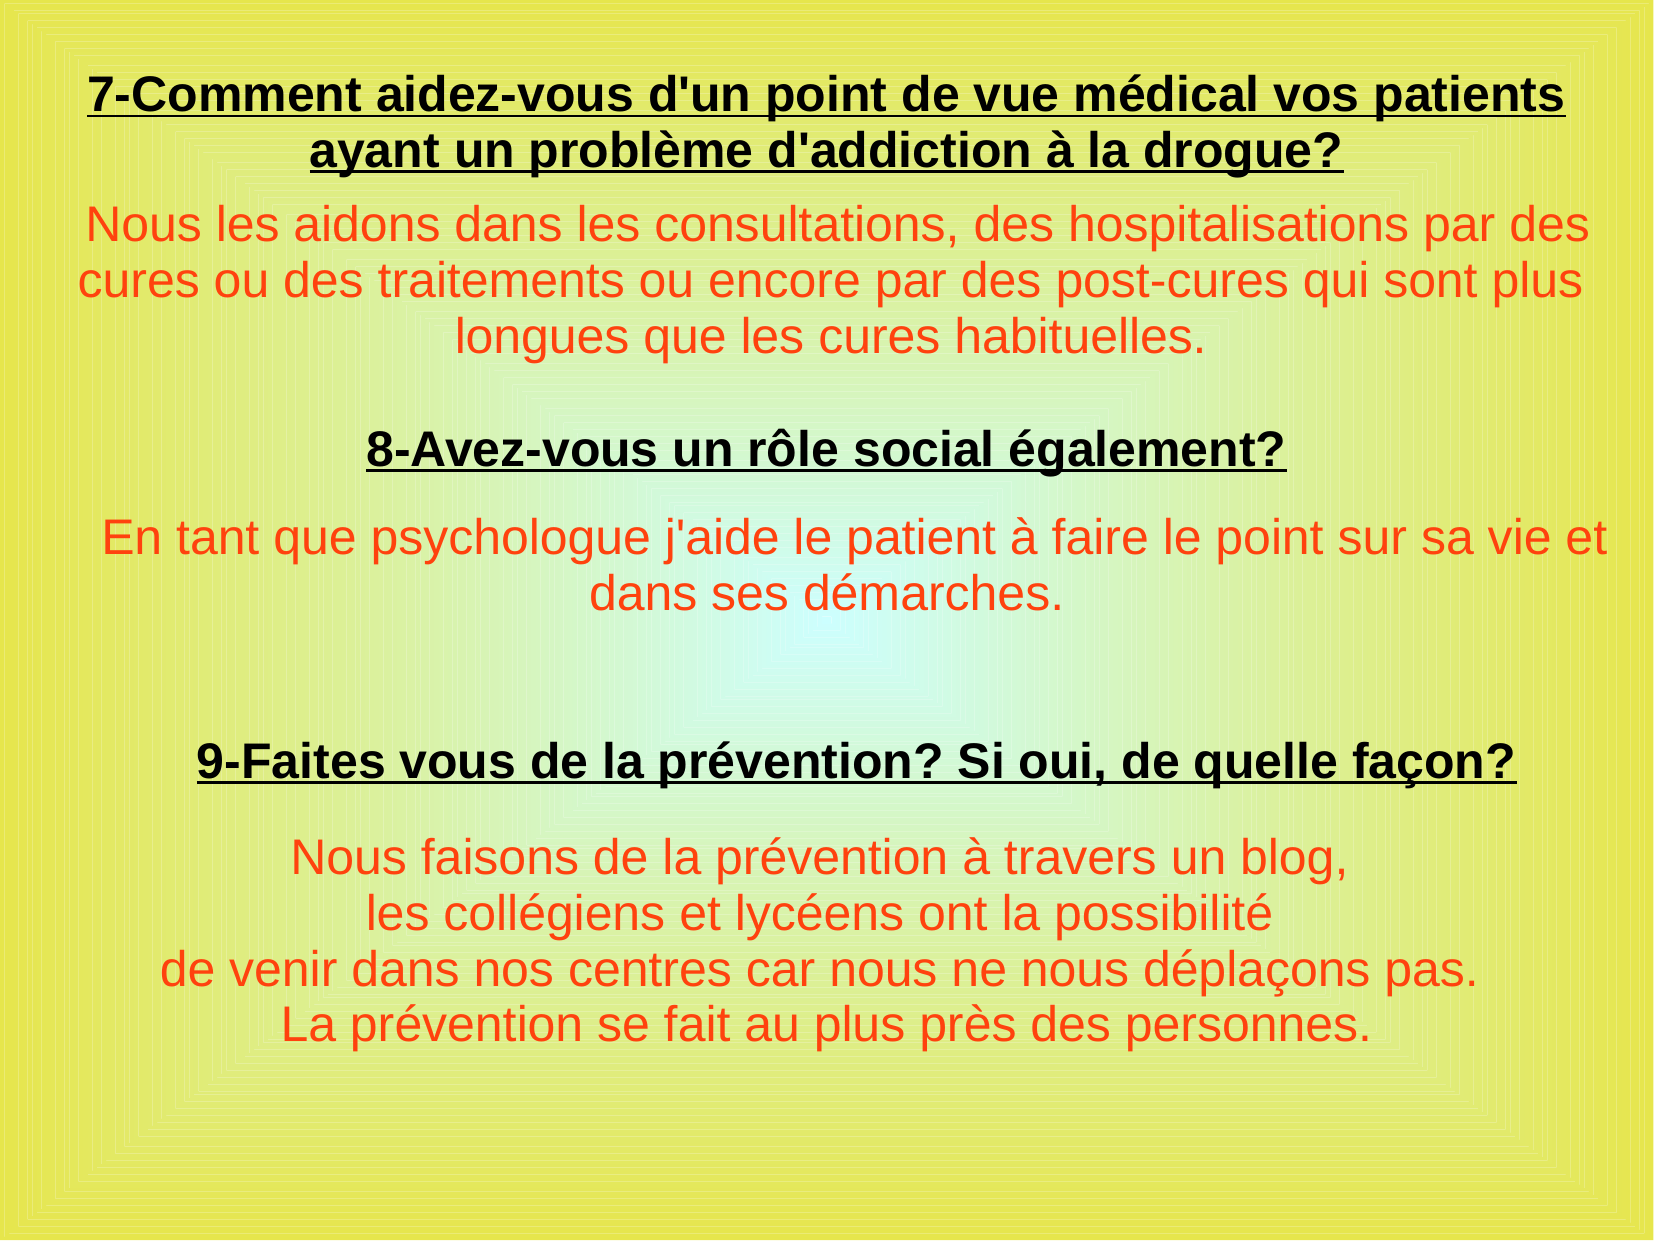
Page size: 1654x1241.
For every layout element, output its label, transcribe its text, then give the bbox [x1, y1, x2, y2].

text_box Nous faisons de la prévention à travers un blog, les collégiens et lycéens ont la possibilité de venir dans nos centres car nous ne nous déplaçons pas. La prévention se fait au plus près des personnes. [0, 821, 1654, 1060]
text_box 9-Faites vous de la prévention? Si oui, de quelle façon? [0, 725, 1654, 798]
text_box En tant que psychologue j'aide le patient à faire le point sur sa vie et dans ses démarches. [0, 501, 1654, 629]
text_box Nous les aidons dans les consultations, des hospitalisations par des cures ou des traitements ou encore par des post-cures qui sont plus longues que les cures habituelles. [8, 189, 1654, 413]
text_box 8-Avez-vous un rôle social également? [0, 413, 1654, 486]
text_box 7-Comment aidez-vous d'un point de vue médical vos patients ayant un problème d'addiction à la drogue? [0, 59, 1654, 188]
